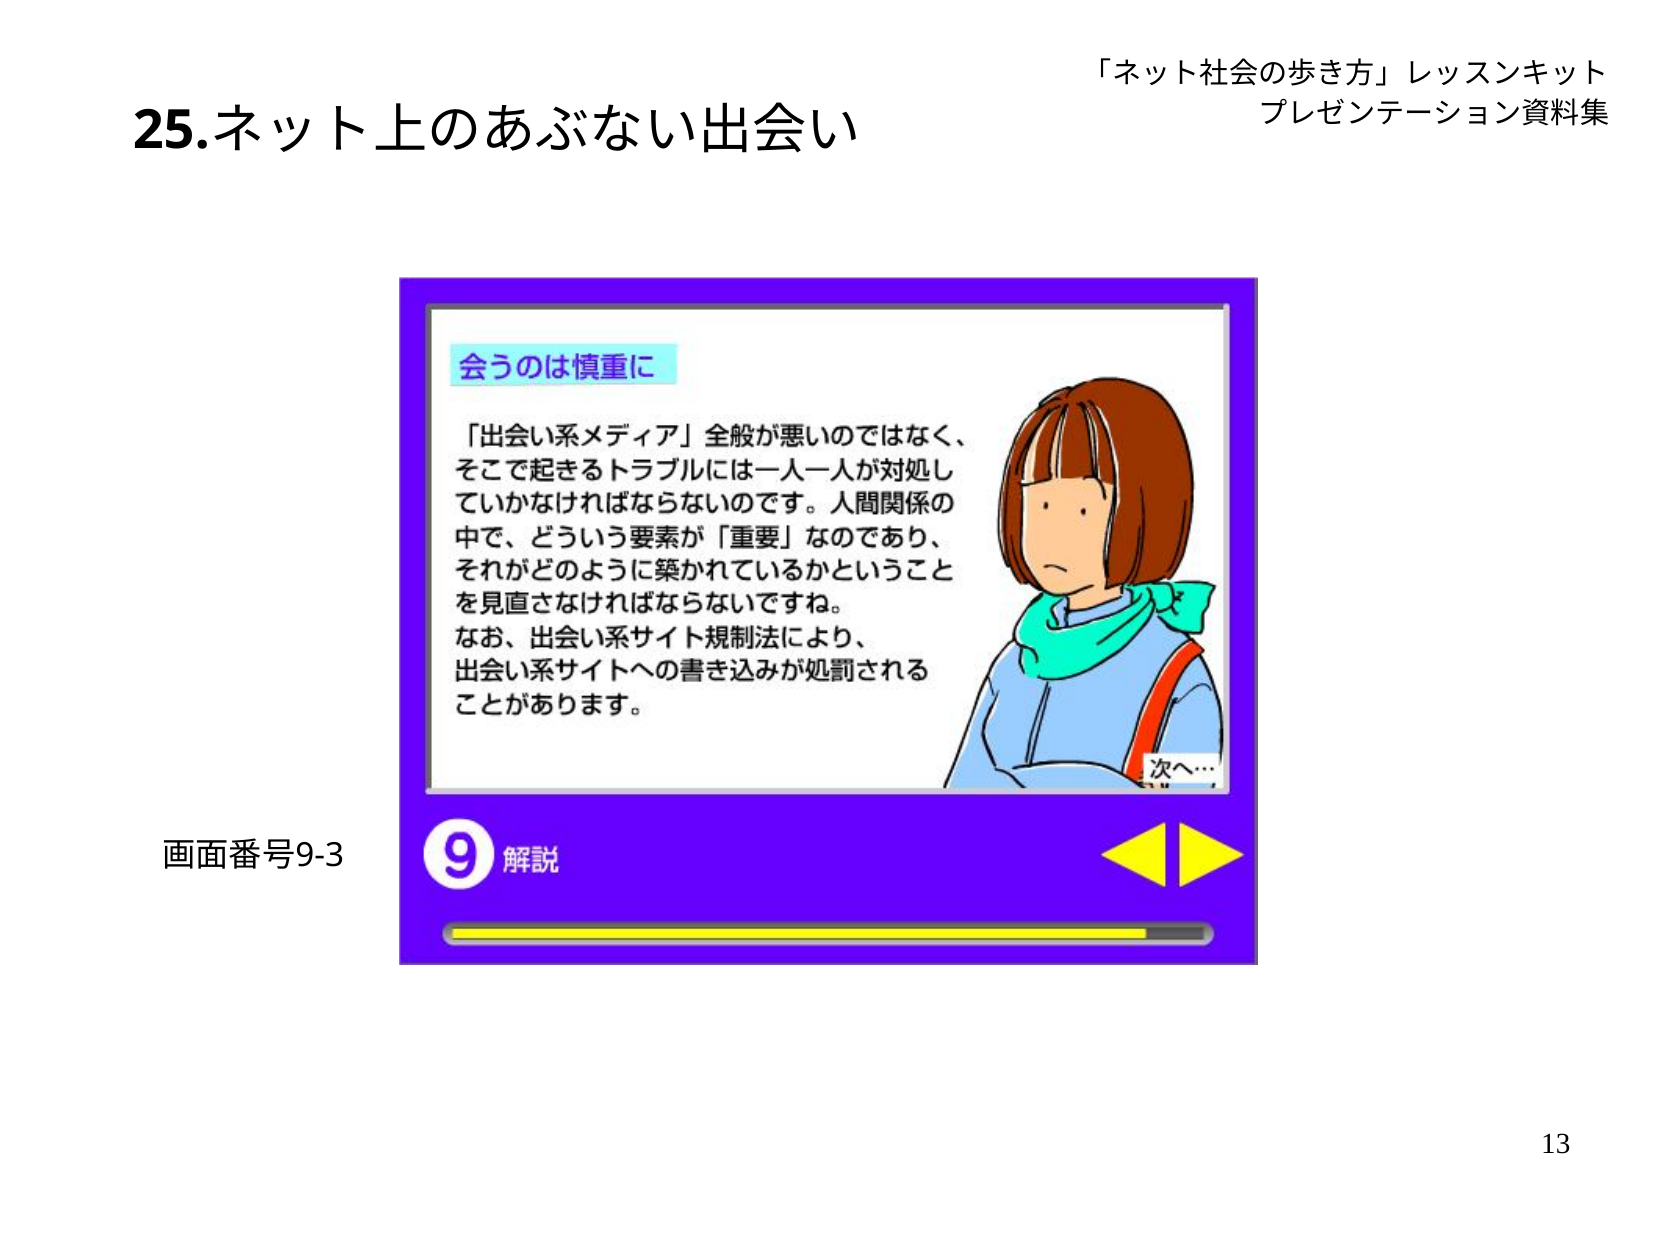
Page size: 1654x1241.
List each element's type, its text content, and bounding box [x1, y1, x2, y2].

text_box 「ネット社会の歩き方」レッスンキット プレゼンテーション資料集 [1062, 44, 1625, 139]
picture [399, 277, 1258, 965]
text_box 25.ネット上のあぶない出会い [118, 88, 1241, 169]
text_box 画面番号9-3 [147, 826, 384, 882]
